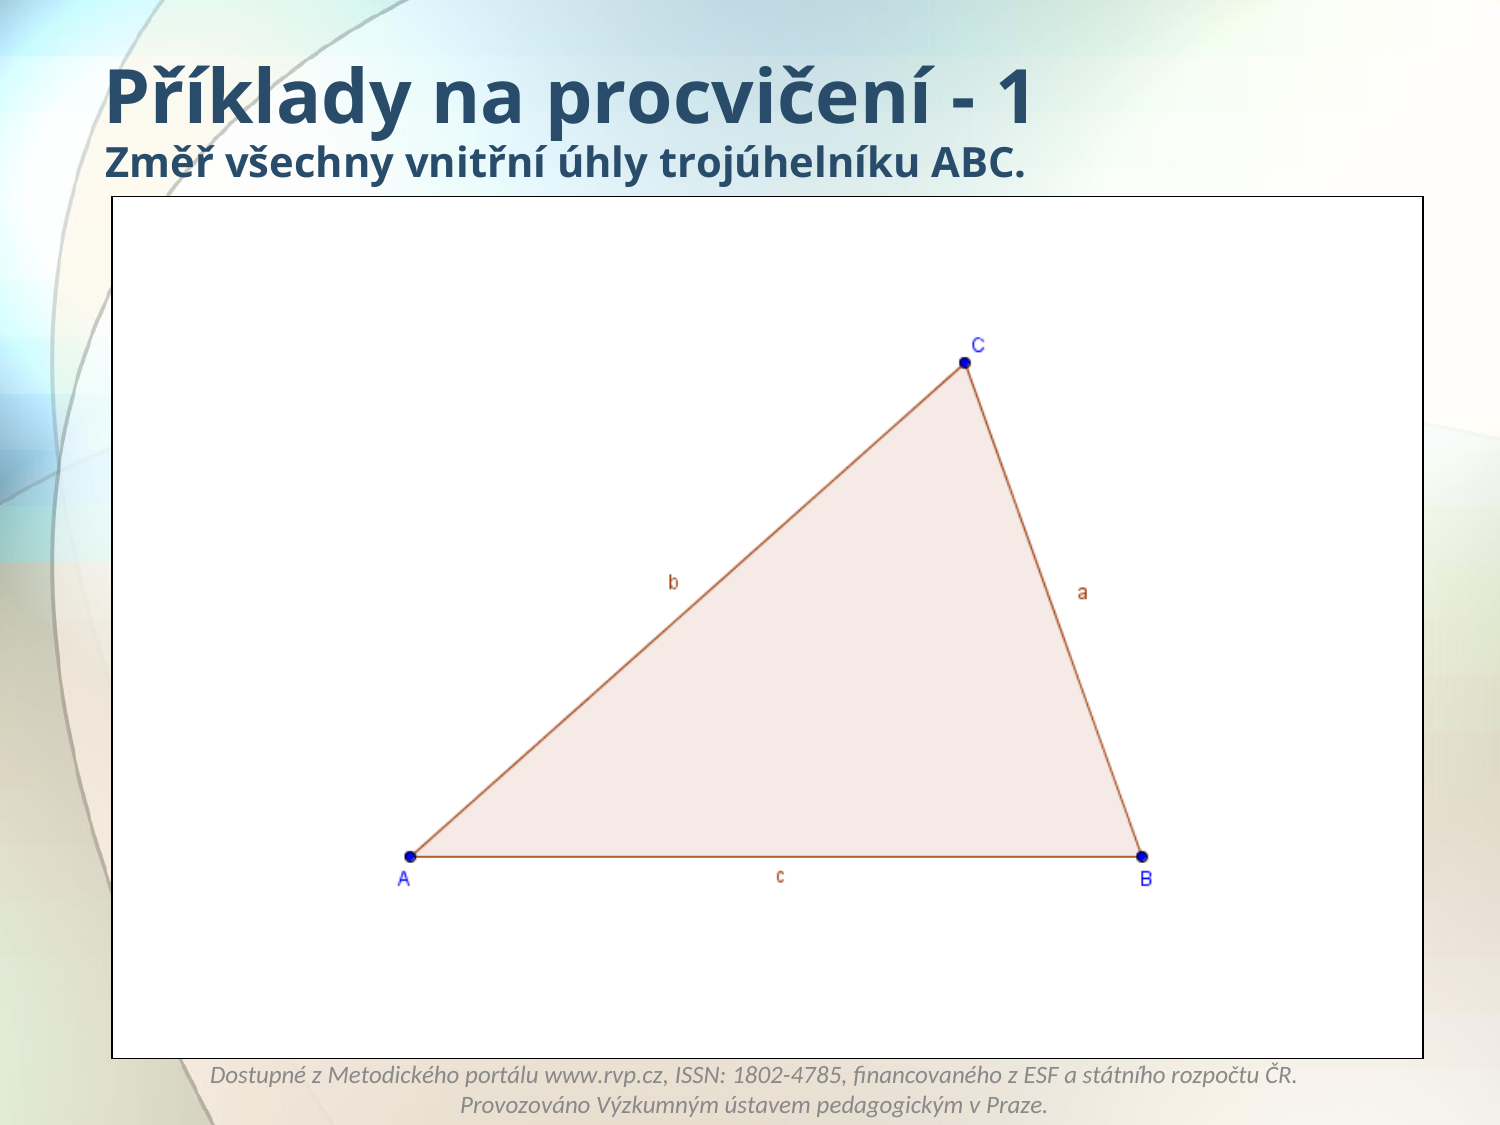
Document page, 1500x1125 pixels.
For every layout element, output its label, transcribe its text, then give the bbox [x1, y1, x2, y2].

text_box Změř všechny vnitřní úhly trojúhelníku ABC. [90, 113, 1466, 209]
title Příklady na procvičení - 1 [88, 50, 1424, 154]
picture [0, 0, 1500, 1125]
text_box [112, 209, 1424, 1059]
